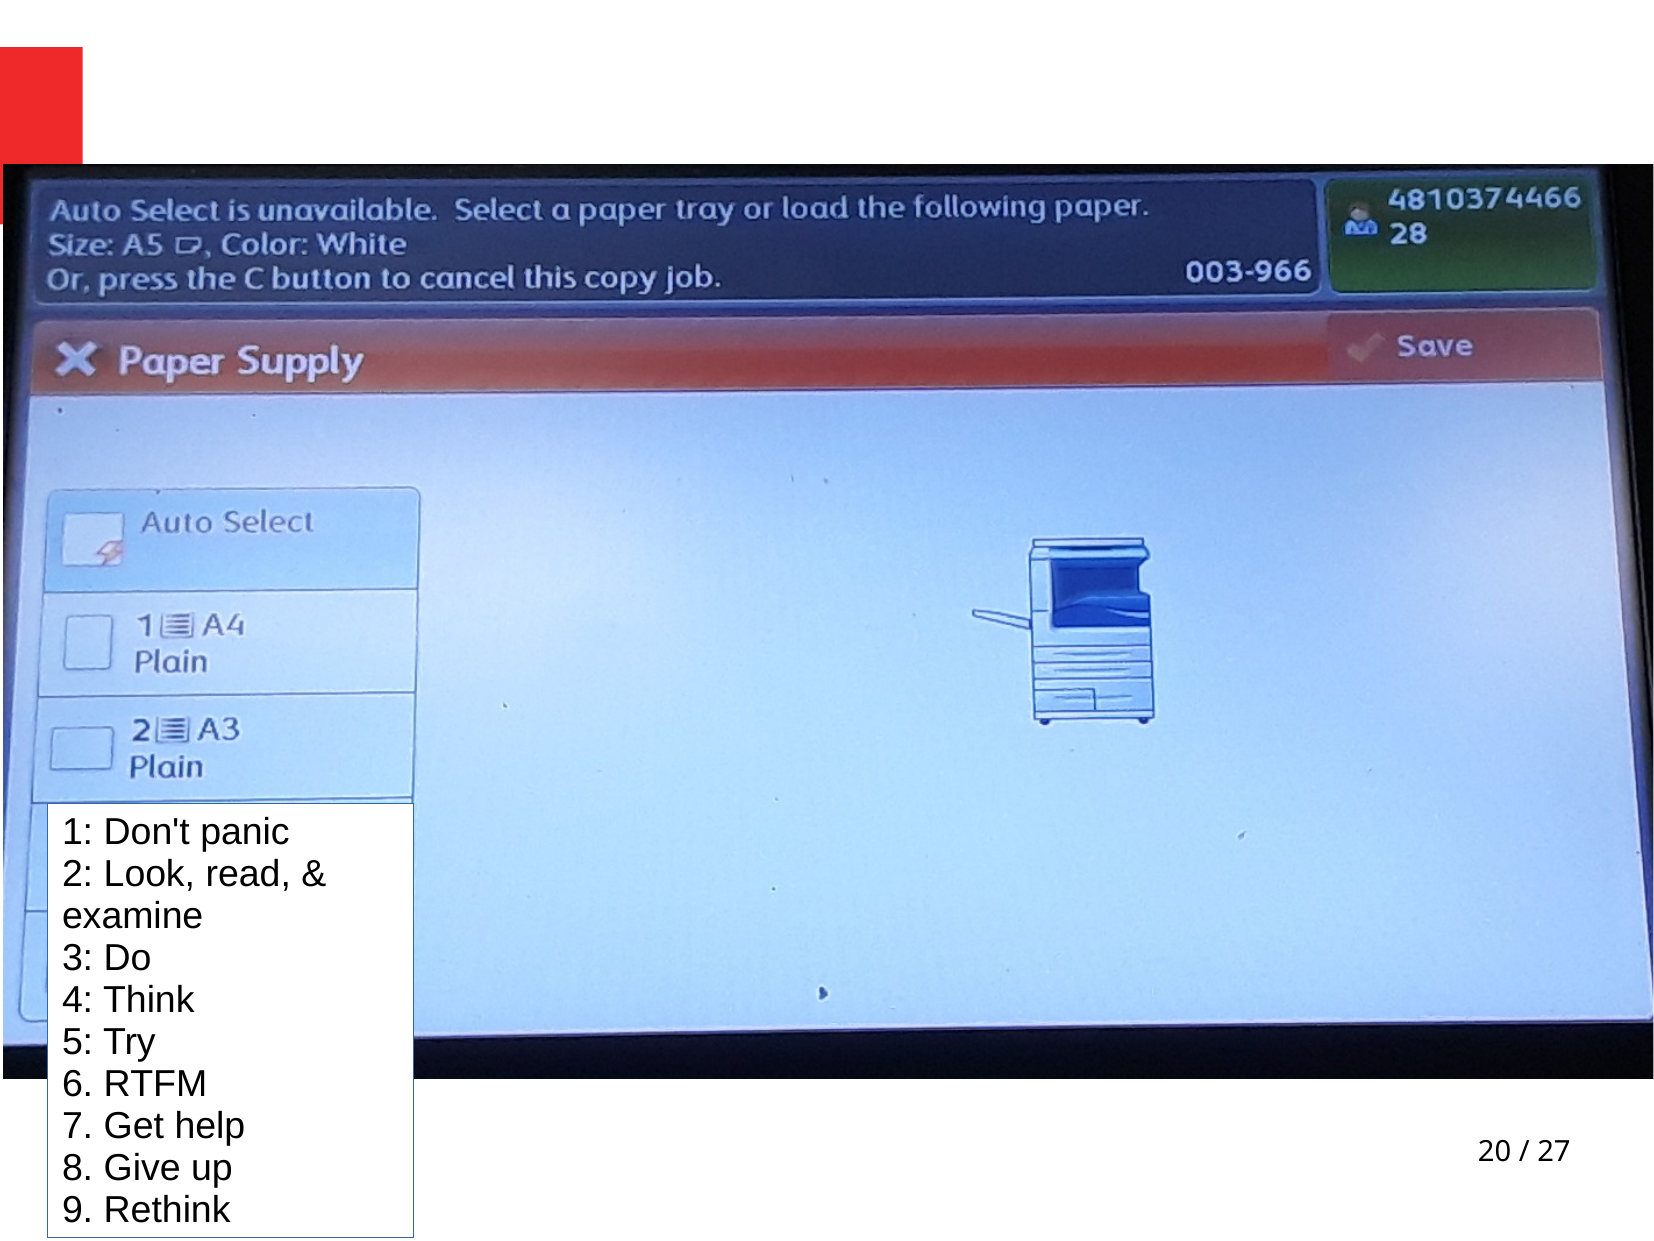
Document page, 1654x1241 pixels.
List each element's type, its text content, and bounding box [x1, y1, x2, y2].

picture [3, 164, 1654, 1079]
text_box 1: Don't panic 2: Look, read, & examine 3: Do 4: Think 5: Try 6. RTFM 7. Get help 8. Give up 9. Rethink [47, 803, 414, 1238]
